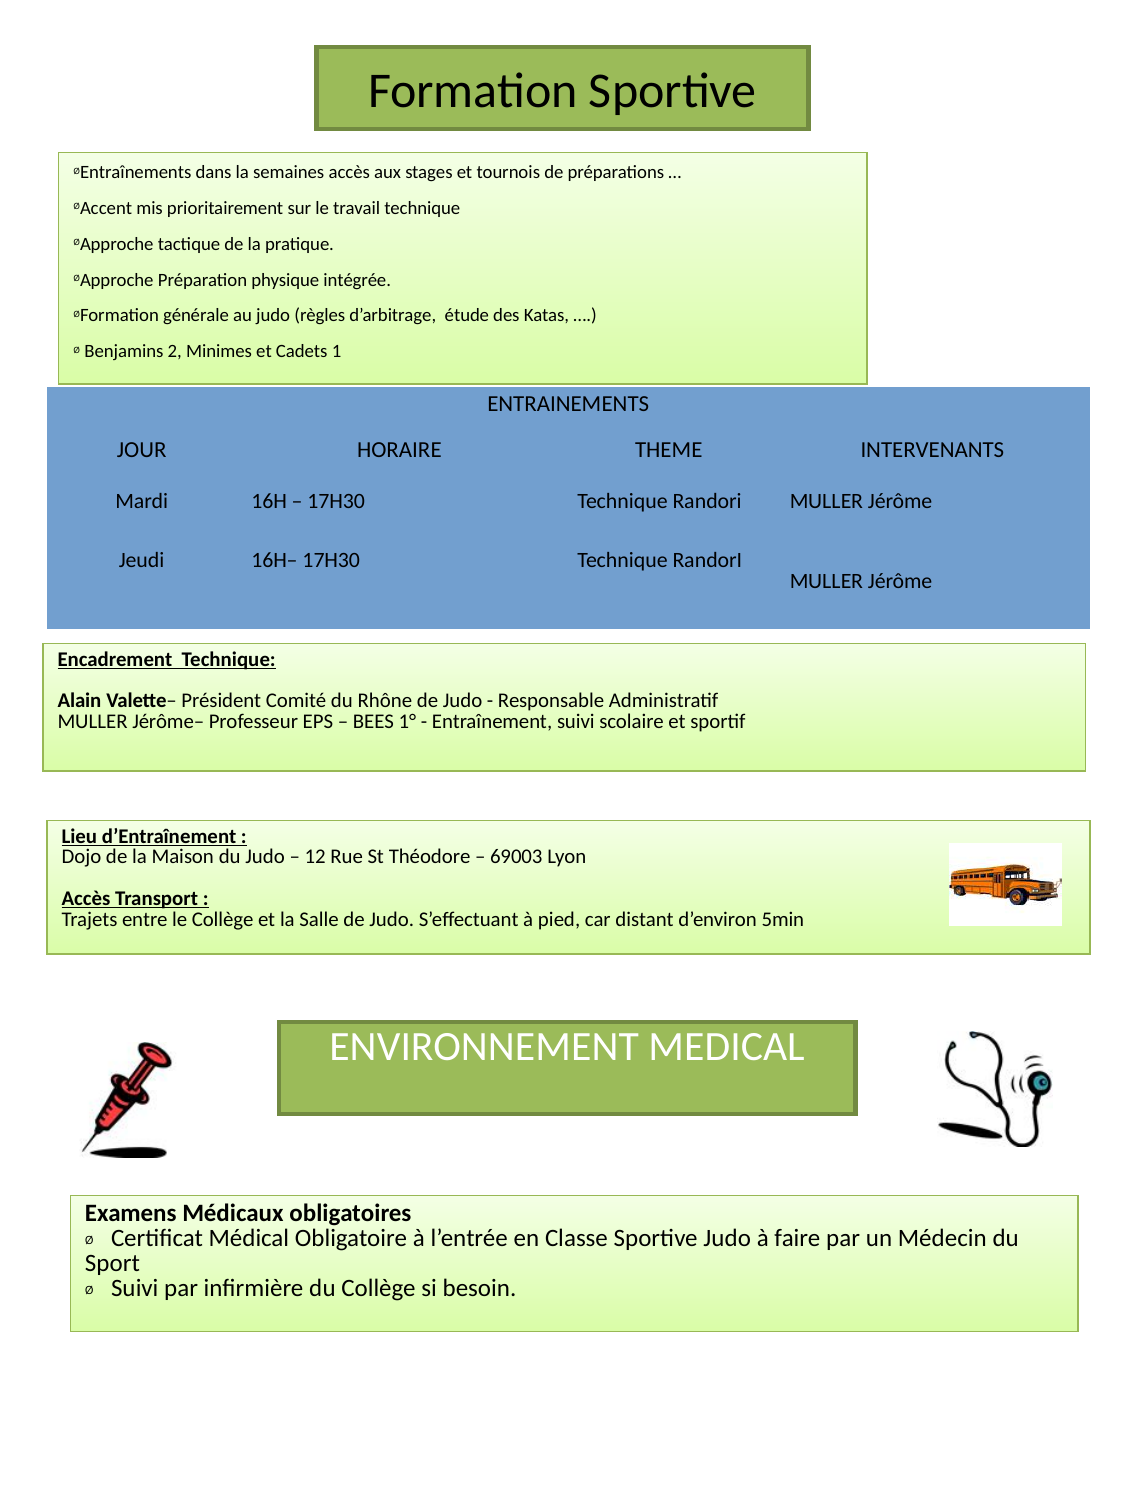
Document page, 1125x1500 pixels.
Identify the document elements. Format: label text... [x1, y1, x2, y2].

list Entraînements dans la semaines accès aux stages et tournois de préparations … Accent mis prioritairement sur le travail technique Approche tactique de la pratique. Approche Préparation physique intégrée. Formation générale au judo (règles d’arbitrage, étude des Katas, ….) Benjamins 2, Minimes et Cadets 1 [58, 152, 868, 384]
table_cell JOUR [47, 433, 237, 484]
table_cell MULLER Jérôme [775, 544, 1090, 629]
text_box Lieu d’Entraînement : Dojo de la Maison du Judo – 12 Rue St Théodore – 69003 Lyon Accès Transport : Trajets entre le Collège et la Salle de Judo. S’effectuant à pied, car distant d’environ 5min [46, 820, 1090, 955]
text_box ENVIRONNEMENT MEDICAL [278, 1021, 856, 1114]
title Formation Sportive [316, 46, 809, 129]
table_cell HORAIRE [237, 433, 563, 484]
table_cell 16H – 17H30 [237, 484, 563, 544]
text_box Examens Médicaux obligatoires Certificat Médical Obligatoire à l’entrée en Classe Sportive Judo à faire par un Médecin du Sport Suivi par infirmière du Collège si besoin. [70, 1195, 1079, 1332]
picture [937, 1031, 1053, 1147]
table_cell MULLER Jérôme [775, 484, 1090, 544]
table_cell THEME [563, 433, 775, 484]
table_cell Technique Randori [563, 484, 775, 544]
picture [70, 1042, 186, 1158]
table_cell INTERVENANTS [775, 433, 1090, 484]
table_cell Technique RandorI [563, 544, 775, 629]
table_cell Mardi [47, 484, 237, 544]
table_cell 16H– 17H30 [237, 544, 563, 629]
picture [949, 843, 1062, 926]
table_cell Jeudi [47, 544, 237, 629]
text_box Encadrement Technique: Alain Valette– Président Comité du Rhône de Judo - Responsable Administratif MULLER Jérôme– Professeur EPS – BEES 1° - Entraînement, suivi scolaire et sportif [42, 643, 1086, 772]
table_header ENTRAINEMENTS [47, 387, 1090, 433]
